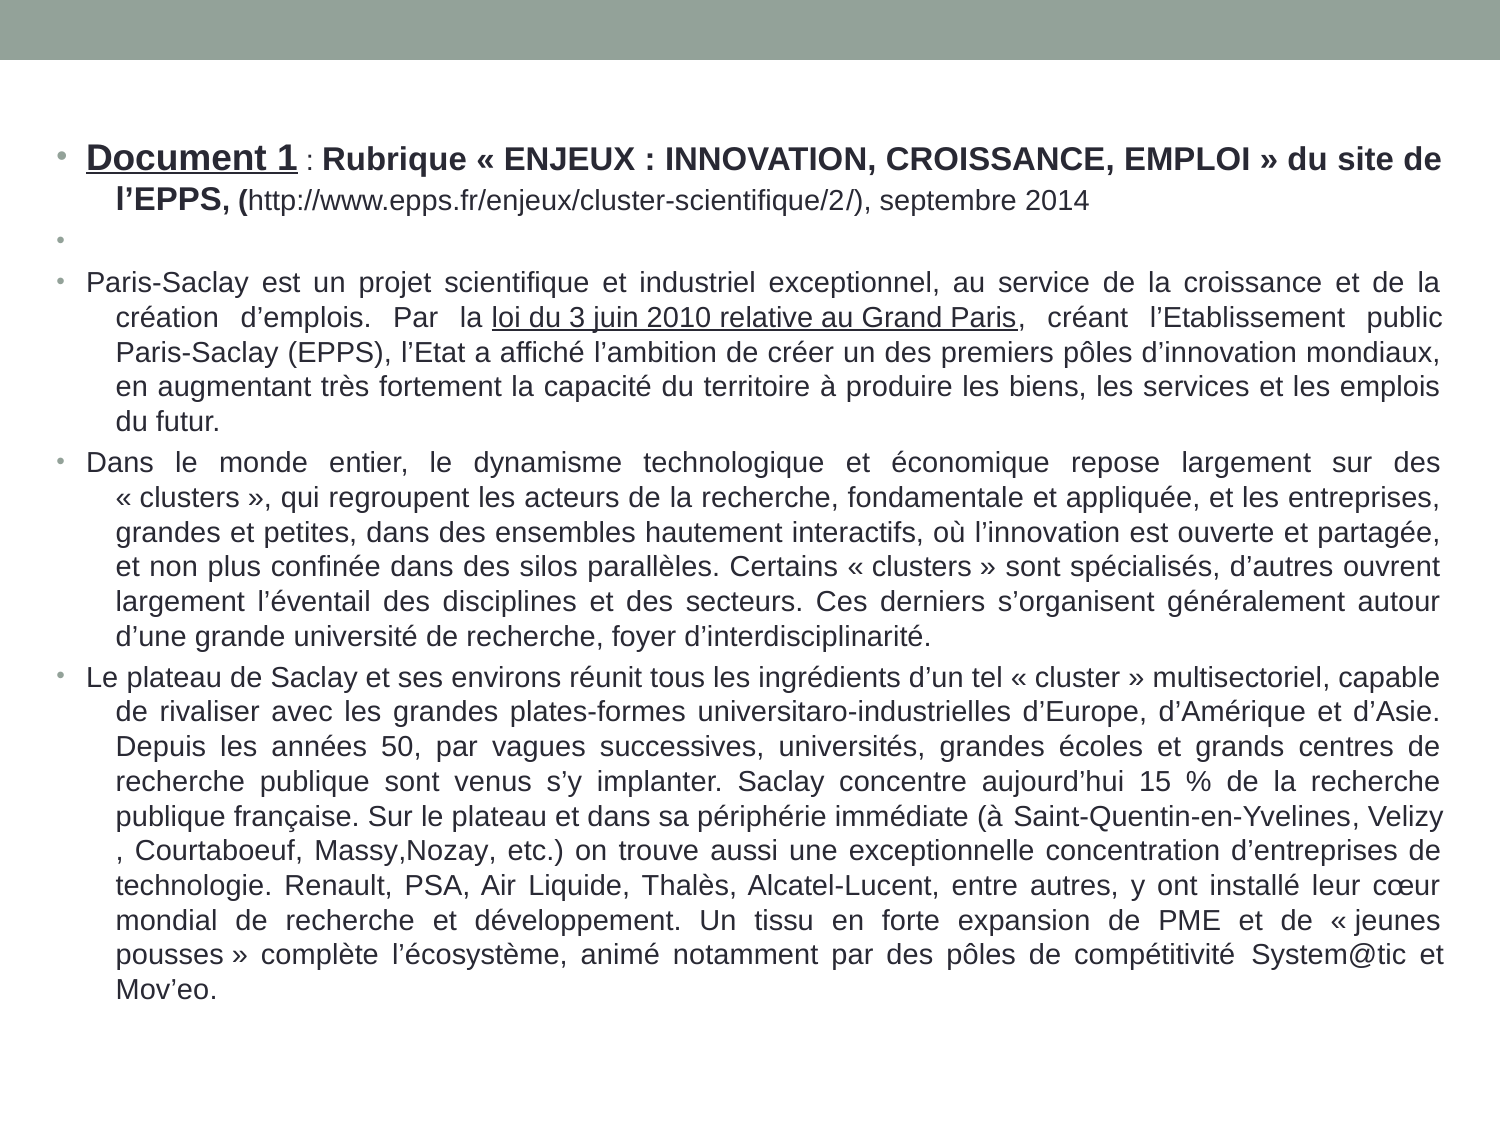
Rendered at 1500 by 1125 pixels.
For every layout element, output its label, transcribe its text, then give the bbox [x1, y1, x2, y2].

list Document 1 : Rubrique « ENJEUX : INNOVATION, CROISSANCE, EMPLOI » du site de l’EPPS, (http://www.epps.fr/enjeux/cluster-scientifique/2/), septembre 2014 Paris-Saclay est un projet scientifique et industriel exceptionnel, au service de la croissance et de la création d’emplois. Par la loi du 3 juin 2010 relative au Grand Paris, créant l’Etablissement public Paris-Saclay (EPPS), l’Etat a affiché l’ambition de créer un des premiers pôles d’innovation mondiaux, en augmentant très fortement la capacité du territoire à produire les biens, les services et les emplois du futur. Dans le monde entier, le dynamisme technologique et économique repose largement sur des « clusters », qui regroupent les acteurs de la recherche, fondamentale et appliquée, et les entreprises, grandes et petites, dans des ensembles hautement interactifs, où l’innovation est ouverte et partagée, et non plus confinée dans des silos parallèles. Certains « clusters » sont spécialisés, d’autres ouvrent largement l’éventail des disciplines et des secteurs. Ces derniers s’organisent généralement autour d’une grande université de recherche, foyer d’interdisciplinarité. Le plateau de Saclay et ses environs réunit tous les ingrédients d’un tel « cluster » multisectoriel, capable de rivaliser avec les grandes plates-formes universitaro-industrielles d’Europe, d’Amérique et d’Asie. Depuis les années 50, par vagues successives, universités, grandes écoles et grands centres de recherche publique sont venus s’y implanter. Saclay concentre aujourd’hui 15 % de la recherche publique française. Sur le plateau et dans sa périphérie immédiate (à Saint-Quentin-en-Yvelines, Velizy, Courtaboeuf, Massy, Nozay, etc.) on trouve aussi une exceptionnelle concentration d’entreprises de technologie. Renault, PSA, Air Liquide, Thalès, Alcatel-Lucent, entre autres, y ont installé leur cœur mondial de recherche et développement. Un tissu en forte expansion de PME et de « jeunes pousses » complète l’écosystème, animé notamment par des pôles de compétitivité System@tic et Mov’eo. [41, 125, 1459, 992]
